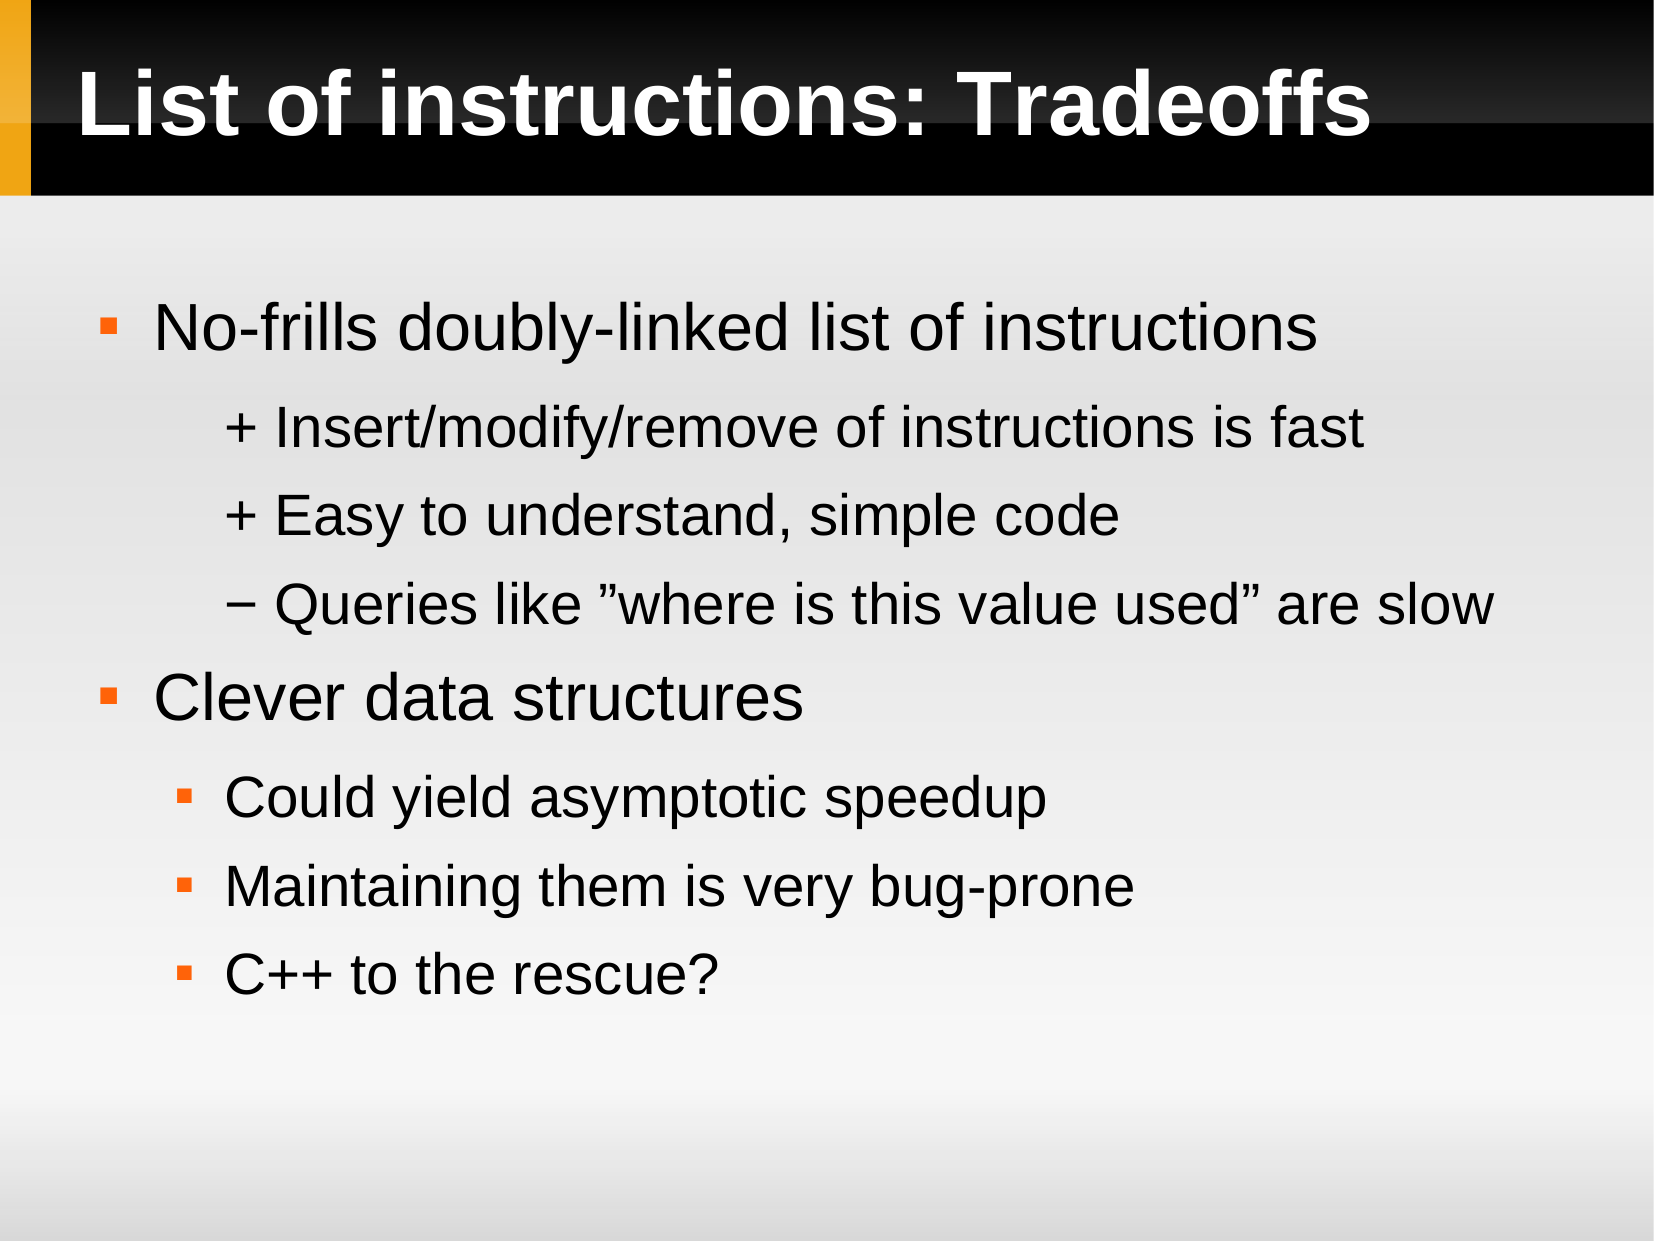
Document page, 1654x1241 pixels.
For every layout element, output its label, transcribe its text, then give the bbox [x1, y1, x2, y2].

list No-frills doubly-linked list of instructions + Insert/modify/remove of instructions is fast + Easy to understand, simple code − Queries like ”where is this value used” are slow Clever data structures Could yield asymptotic speedup Maintaining them is very bug-prone C++ to the rescue? [82, 290, 1571, 1094]
title List of instructions: Tradeoffs [76, 7, 1565, 200]
picture [0, 0, 1654, 1241]
